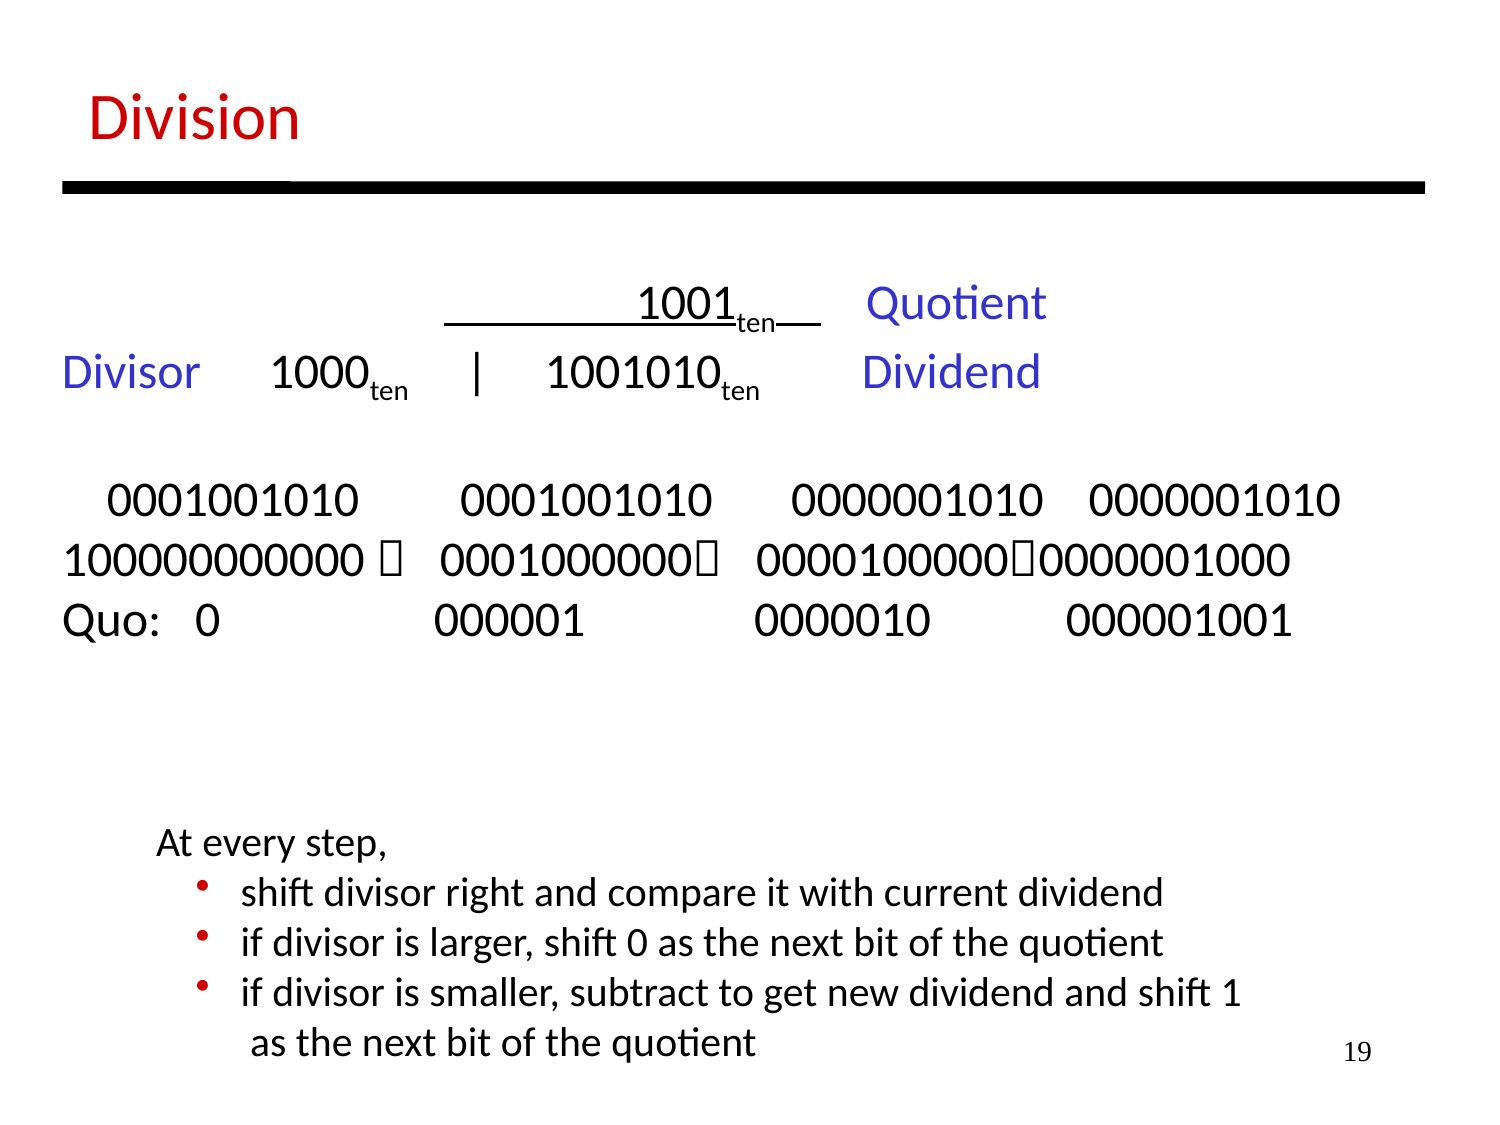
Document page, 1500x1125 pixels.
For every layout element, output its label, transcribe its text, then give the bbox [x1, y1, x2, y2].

slide_number <number> [1074, 1025, 1388, 1100]
text_box 1001ten Quotient Divisor 1000ten | 1001010ten Dividend 0001001010 0001001010 0000001010 0000001010 100000000000  0001000000 00001000000000001000 Quo: 0 000001 0000010 000001001 [47, 262, 1357, 654]
text_box Division [73, 65, 317, 160]
text_box At every step, shift divisor right and compare it with current dividend if divisor is larger, shift 0 as the next bit of the quotient if divisor is smaller, subtract to get new dividend and shift 1 as the next bit of the quotient [141, 807, 1258, 1073]
